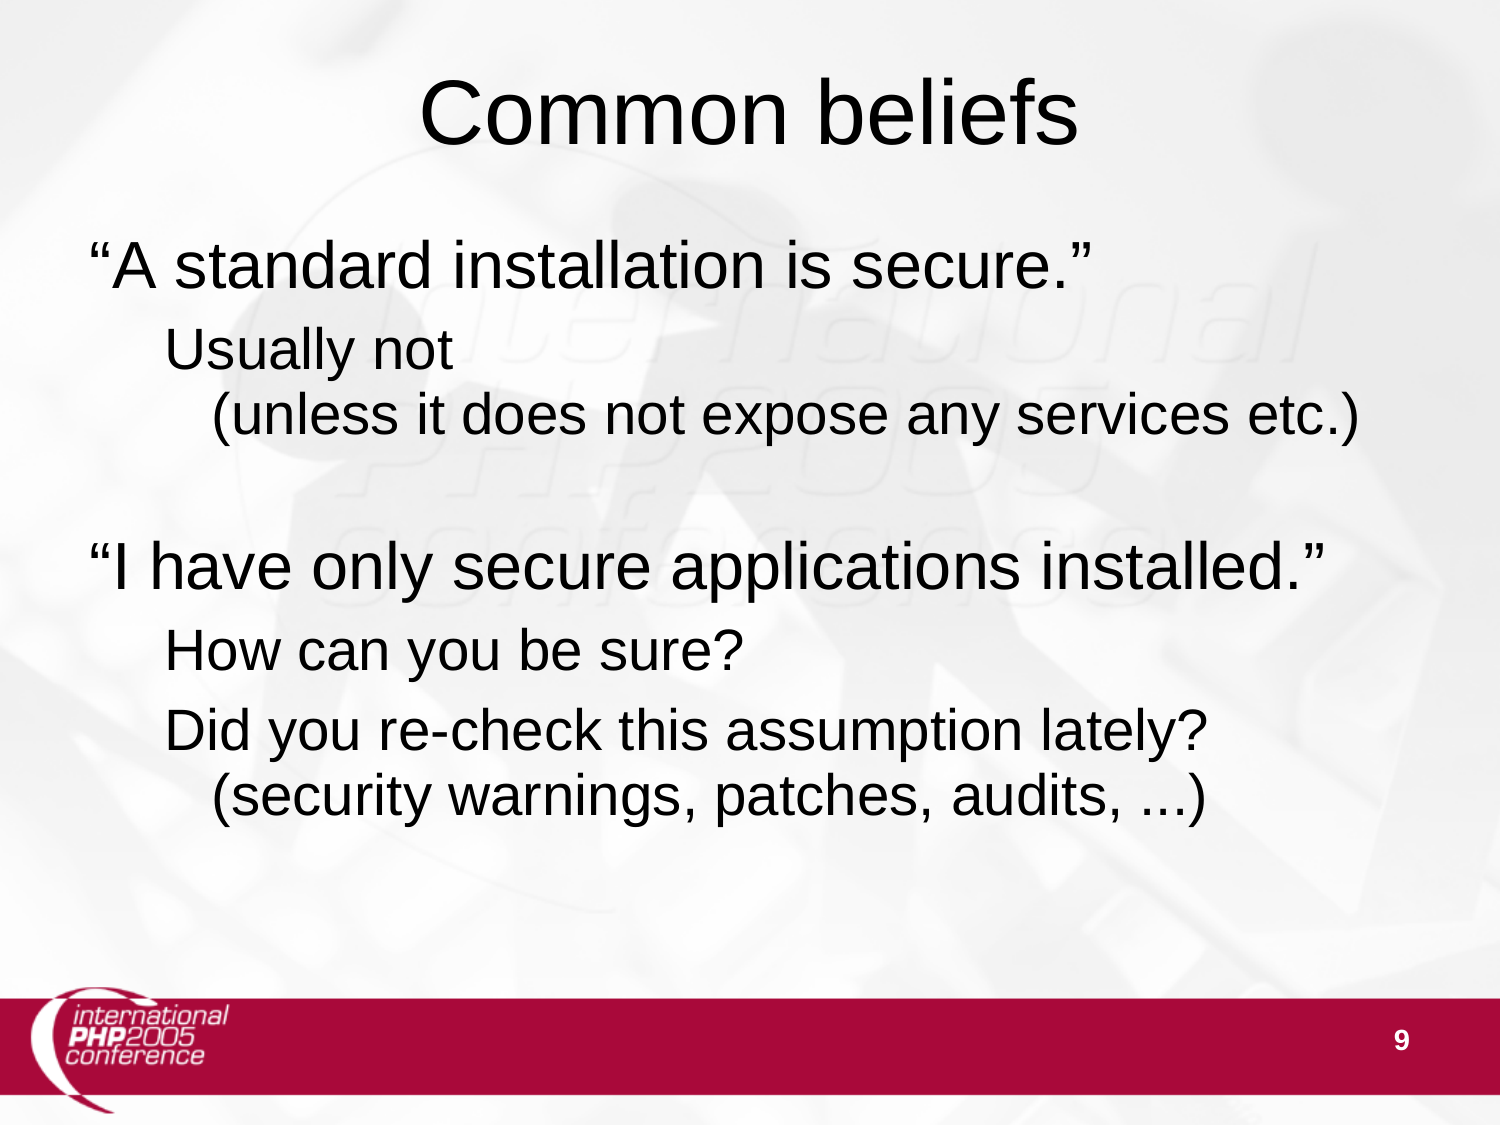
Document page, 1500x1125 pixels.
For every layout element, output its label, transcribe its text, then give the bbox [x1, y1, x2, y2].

picture [0, 0, 1500, 1125]
title Common beliefs [75, 18, 1426, 207]
list “A standard installation is secure.” Usually not (unless it does not expose any services etc.) “I have only secure applications installed.” How can you be sure? Did you re-check this assumption lately? (security warnings, patches, audits, ...) [75, 220, 1426, 977]
